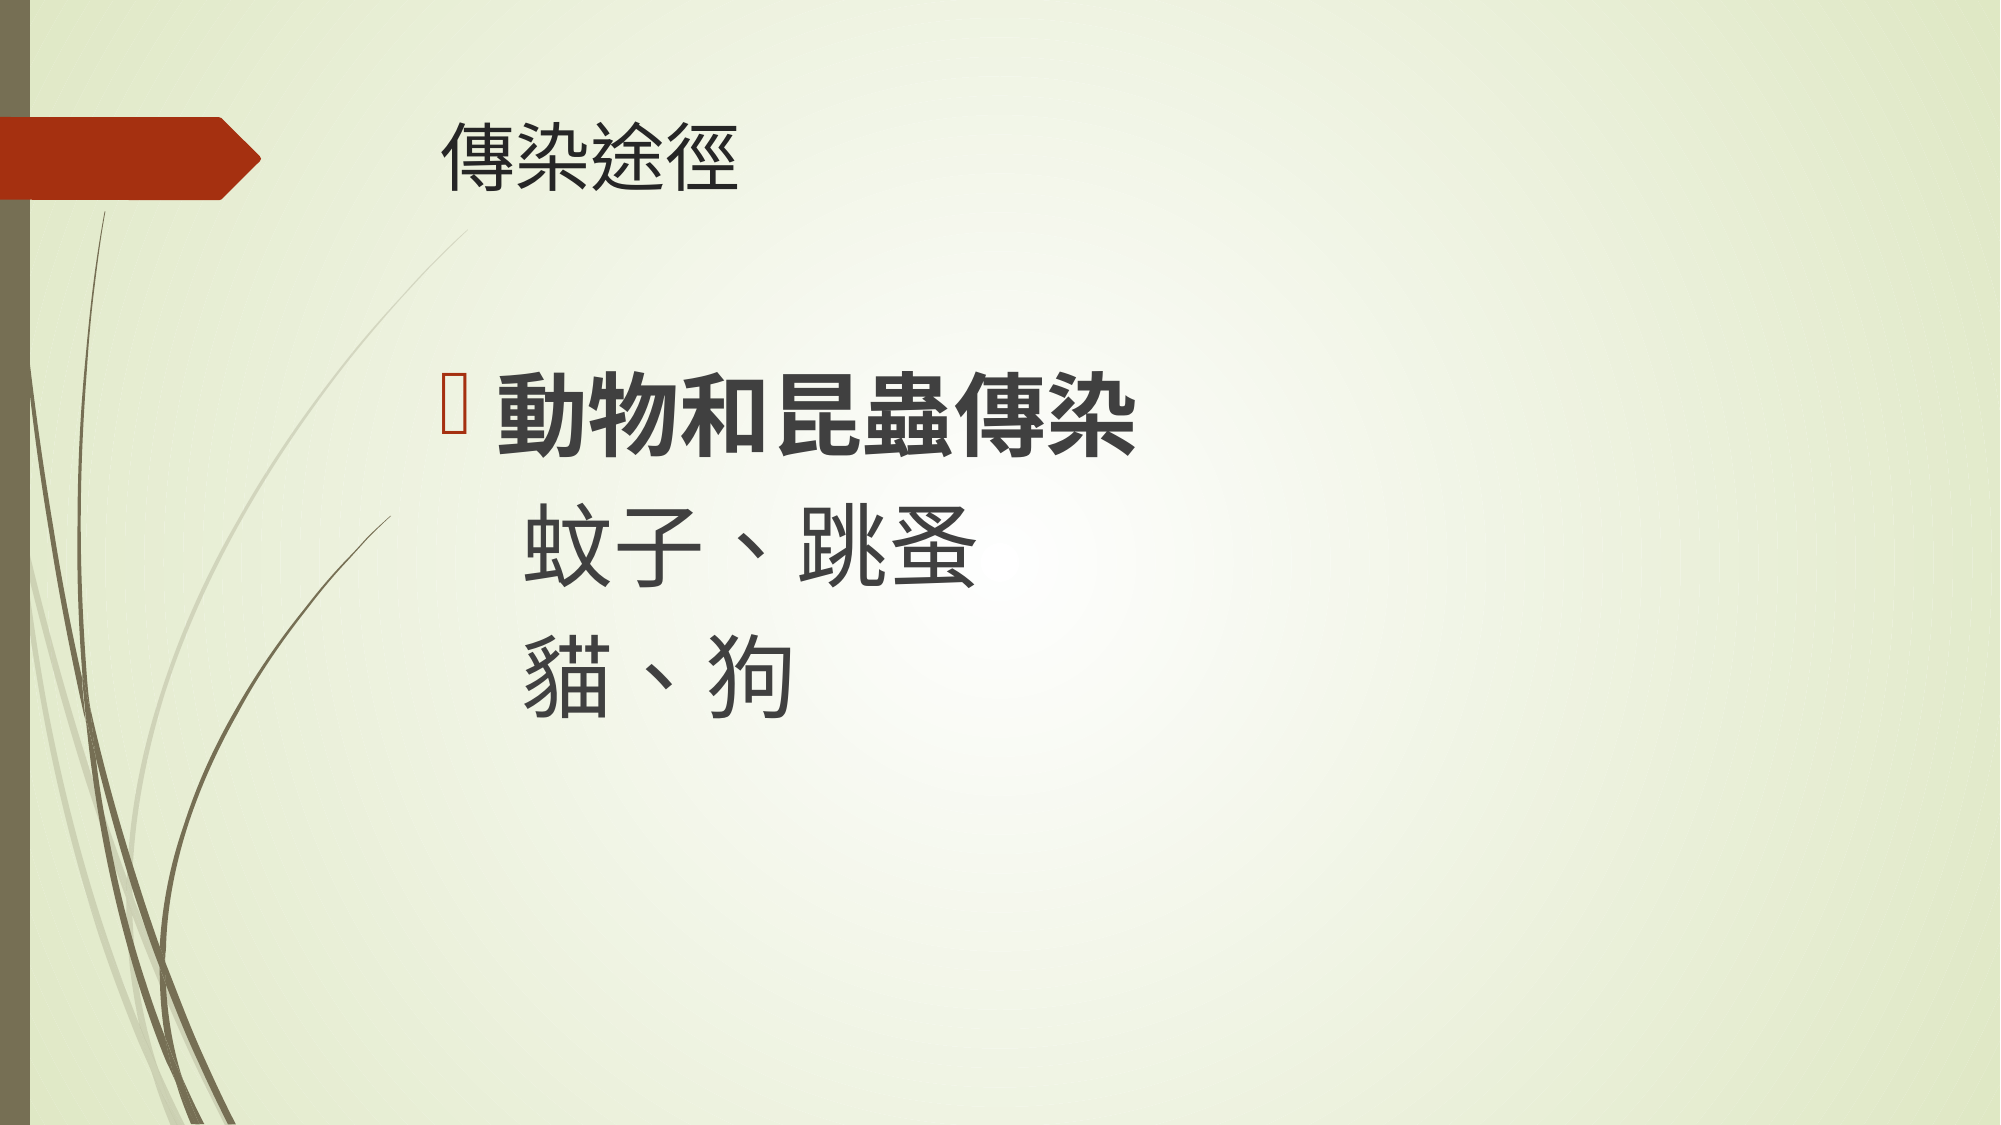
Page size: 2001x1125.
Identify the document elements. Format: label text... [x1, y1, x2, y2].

title 傳染途徑 [425, 102, 1888, 313]
list 動物和昆蟲傳染 蚊子、跳蚤 貓、狗 [424, 350, 1888, 970]
